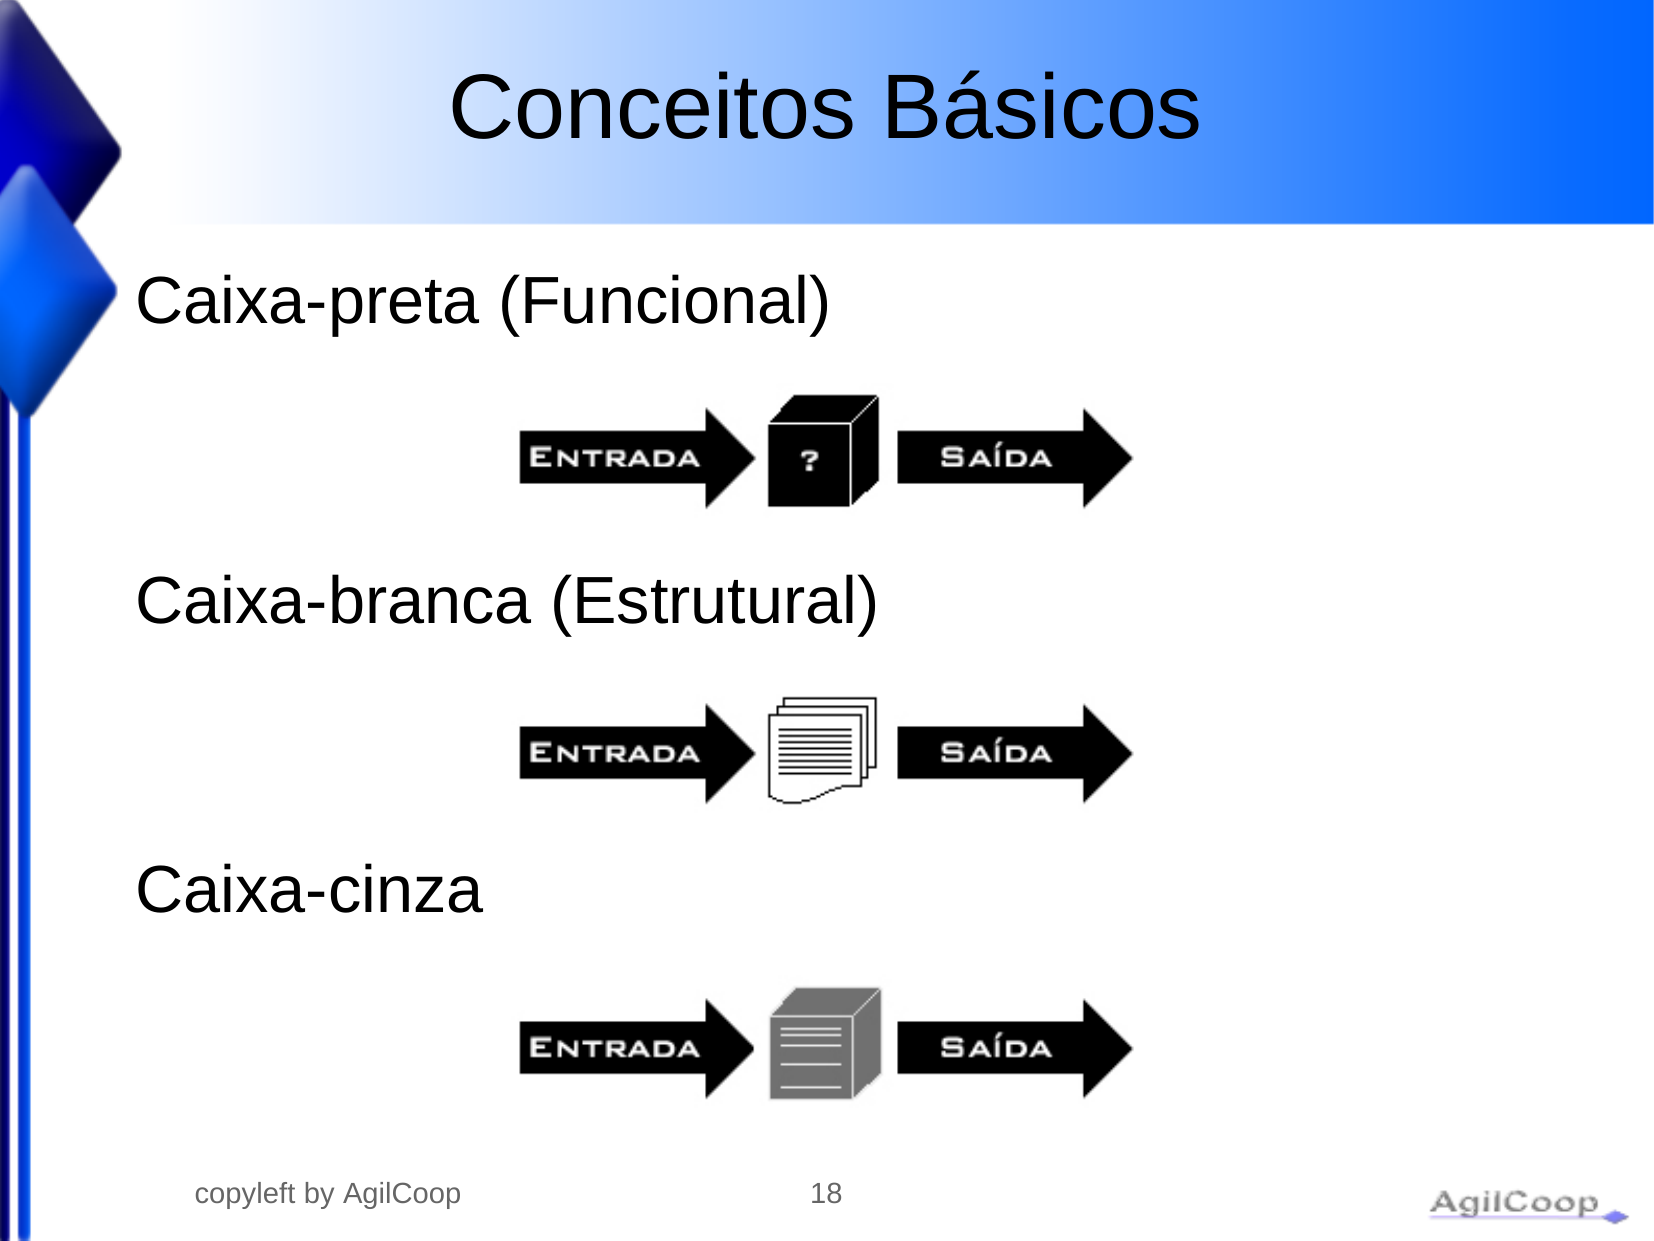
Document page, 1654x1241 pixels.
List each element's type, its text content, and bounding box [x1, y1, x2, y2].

list Caixa-preta (Funcional) Caixa-branca (Estrutural) Caixa-cinza [118, 271, 1606, 1108]
title Conceitos Básicos [82, 8, 1571, 215]
picture [0, 0, 1654, 1241]
